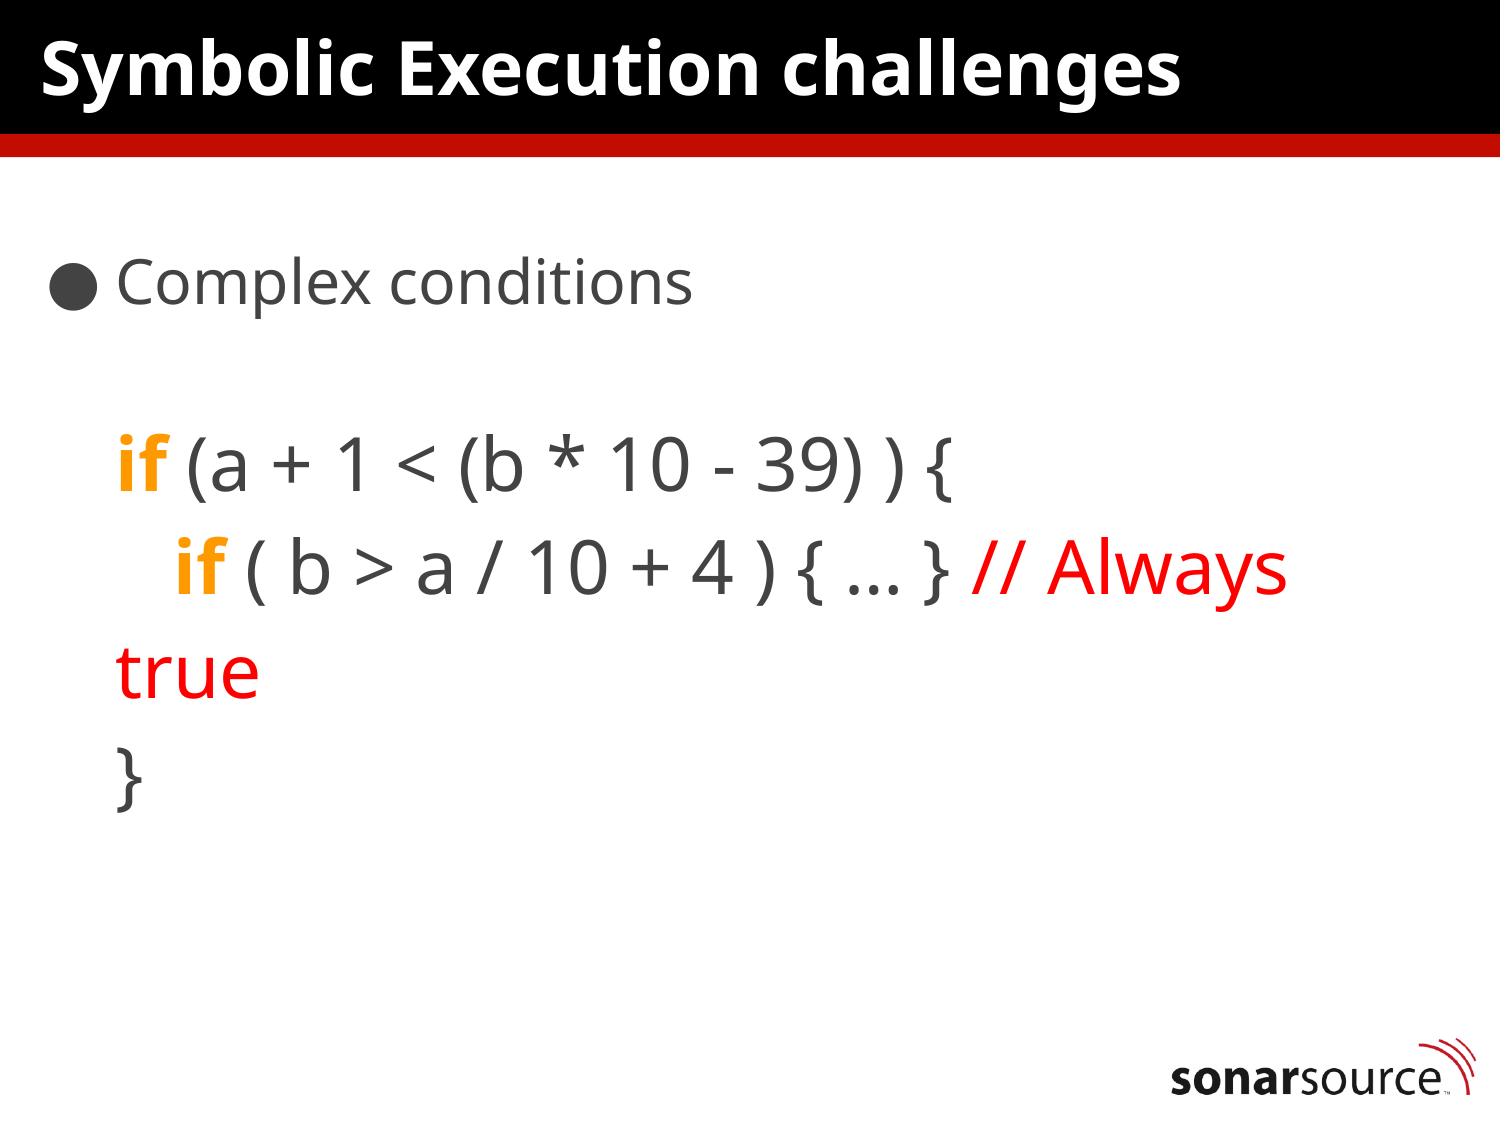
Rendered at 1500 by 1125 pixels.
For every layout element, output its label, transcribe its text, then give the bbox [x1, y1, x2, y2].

subtitle Complex conditions if (a + 1 < (b * 10 - 39) ) { if ( b > a / 10 + 4 ) { … } // Always true } [26, 217, 1425, 870]
picture [1167, 1033, 1480, 1099]
title Symbolic Execution challenges [26, 7, 1474, 124]
